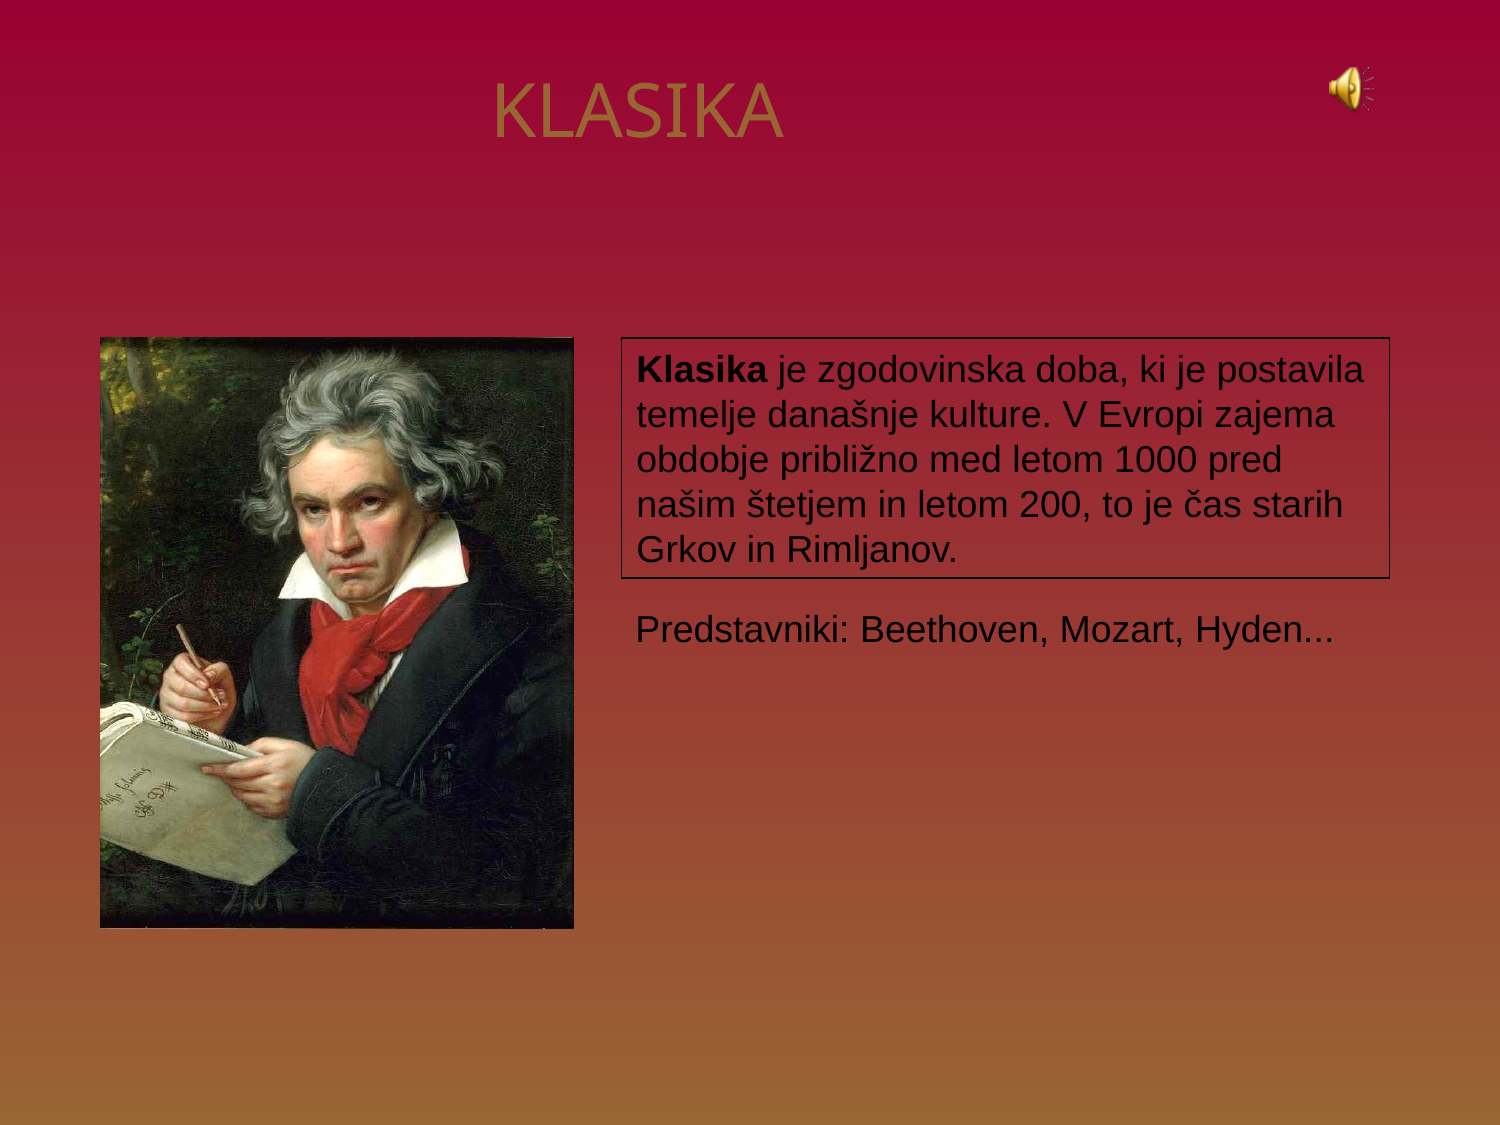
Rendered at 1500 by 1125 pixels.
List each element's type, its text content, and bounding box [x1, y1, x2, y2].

picture [100, 337, 574, 929]
text_box Klasika je zgodovinska doba, ki je postavila temelje današnje kulture. V Evropi zajema obdobje približno med letom 1000 pred našim štetjem in letom 200, to je čas starih Grkov in Rimljanov. [621, 337, 1390, 578]
picture [1328, 66, 1379, 117]
text_box Predstavniki: Beethoven, Mozart, Hyden... [620, 597, 1350, 658]
text_box KLASIKA [64, 54, 1211, 303]
